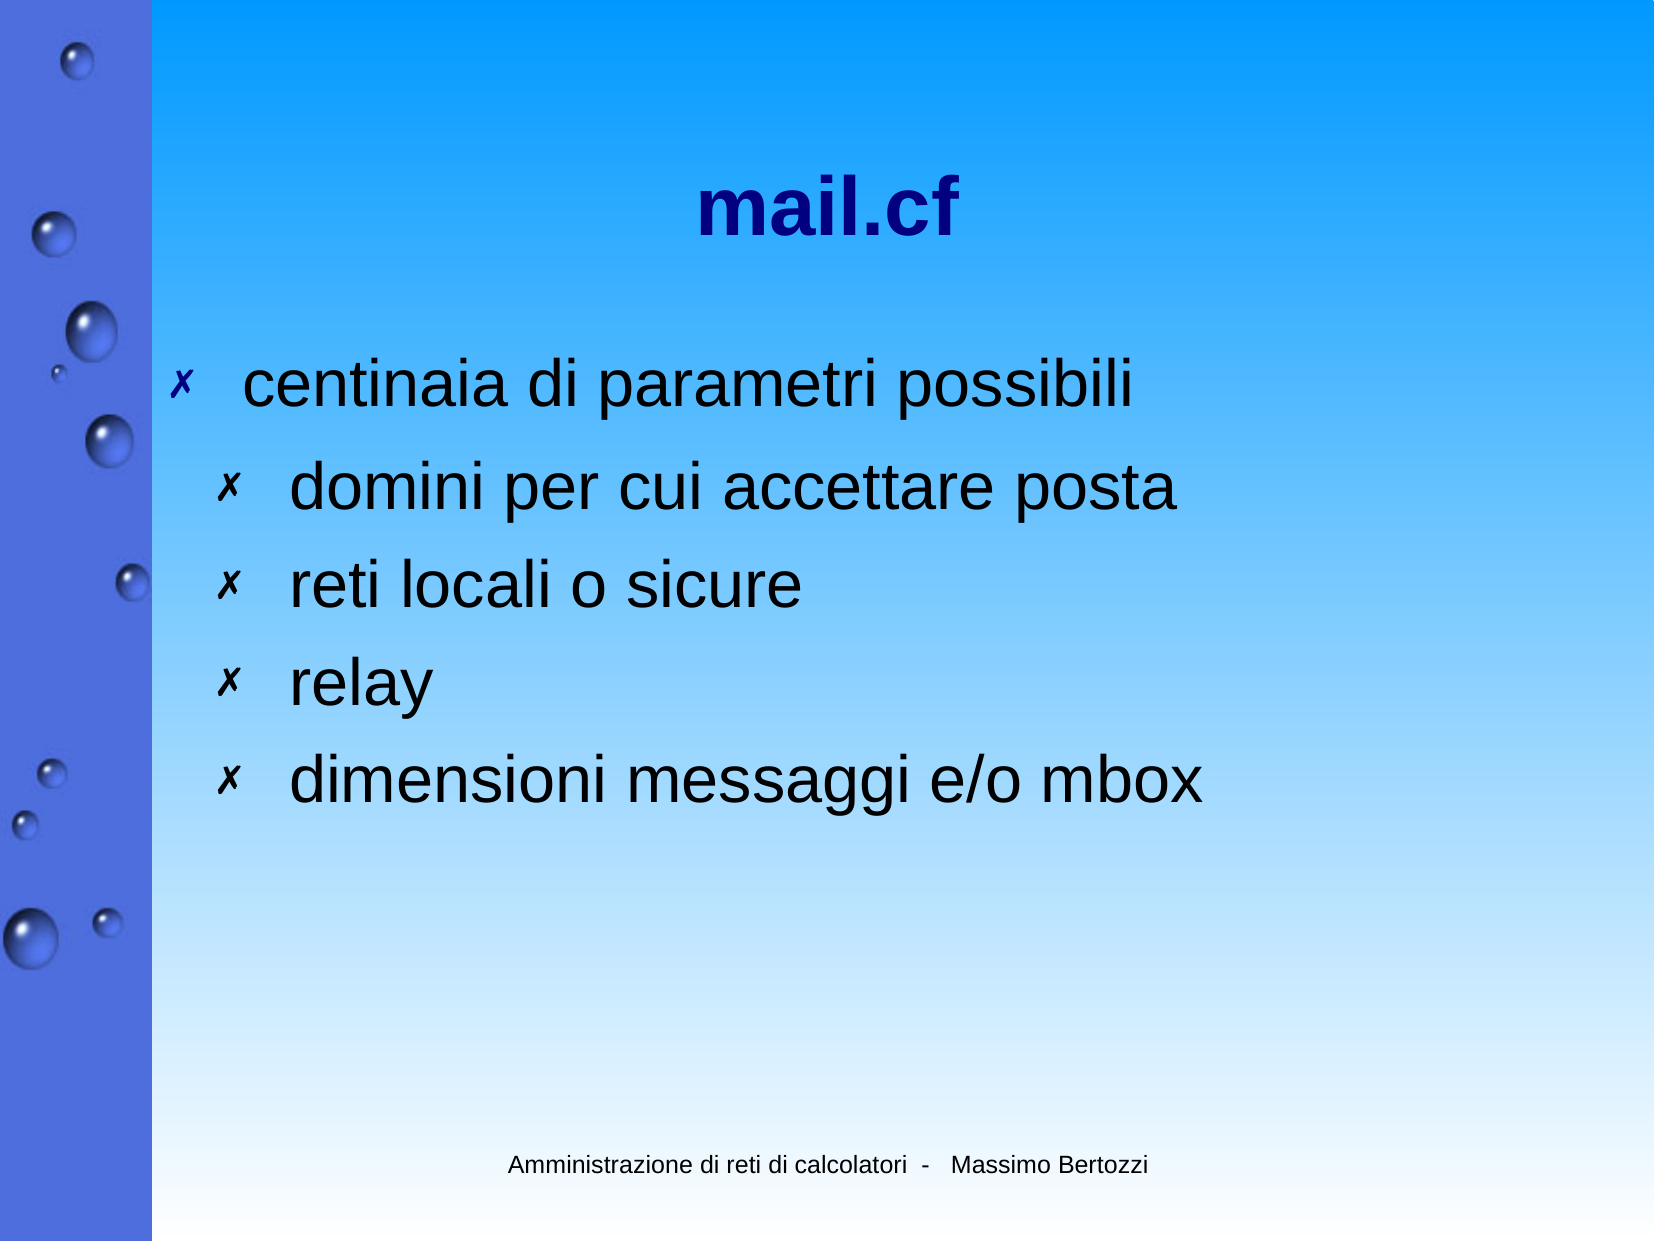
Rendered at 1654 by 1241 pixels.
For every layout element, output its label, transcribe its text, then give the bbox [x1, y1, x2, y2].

title mail.cf [121, 102, 1534, 311]
list centinaia di parametri possibili domini per cui accettare posta reti locali o sicure relay dimensioni messaggi e/o mbox [159, 346, 1572, 1128]
picture [0, 0, 152, 1241]
